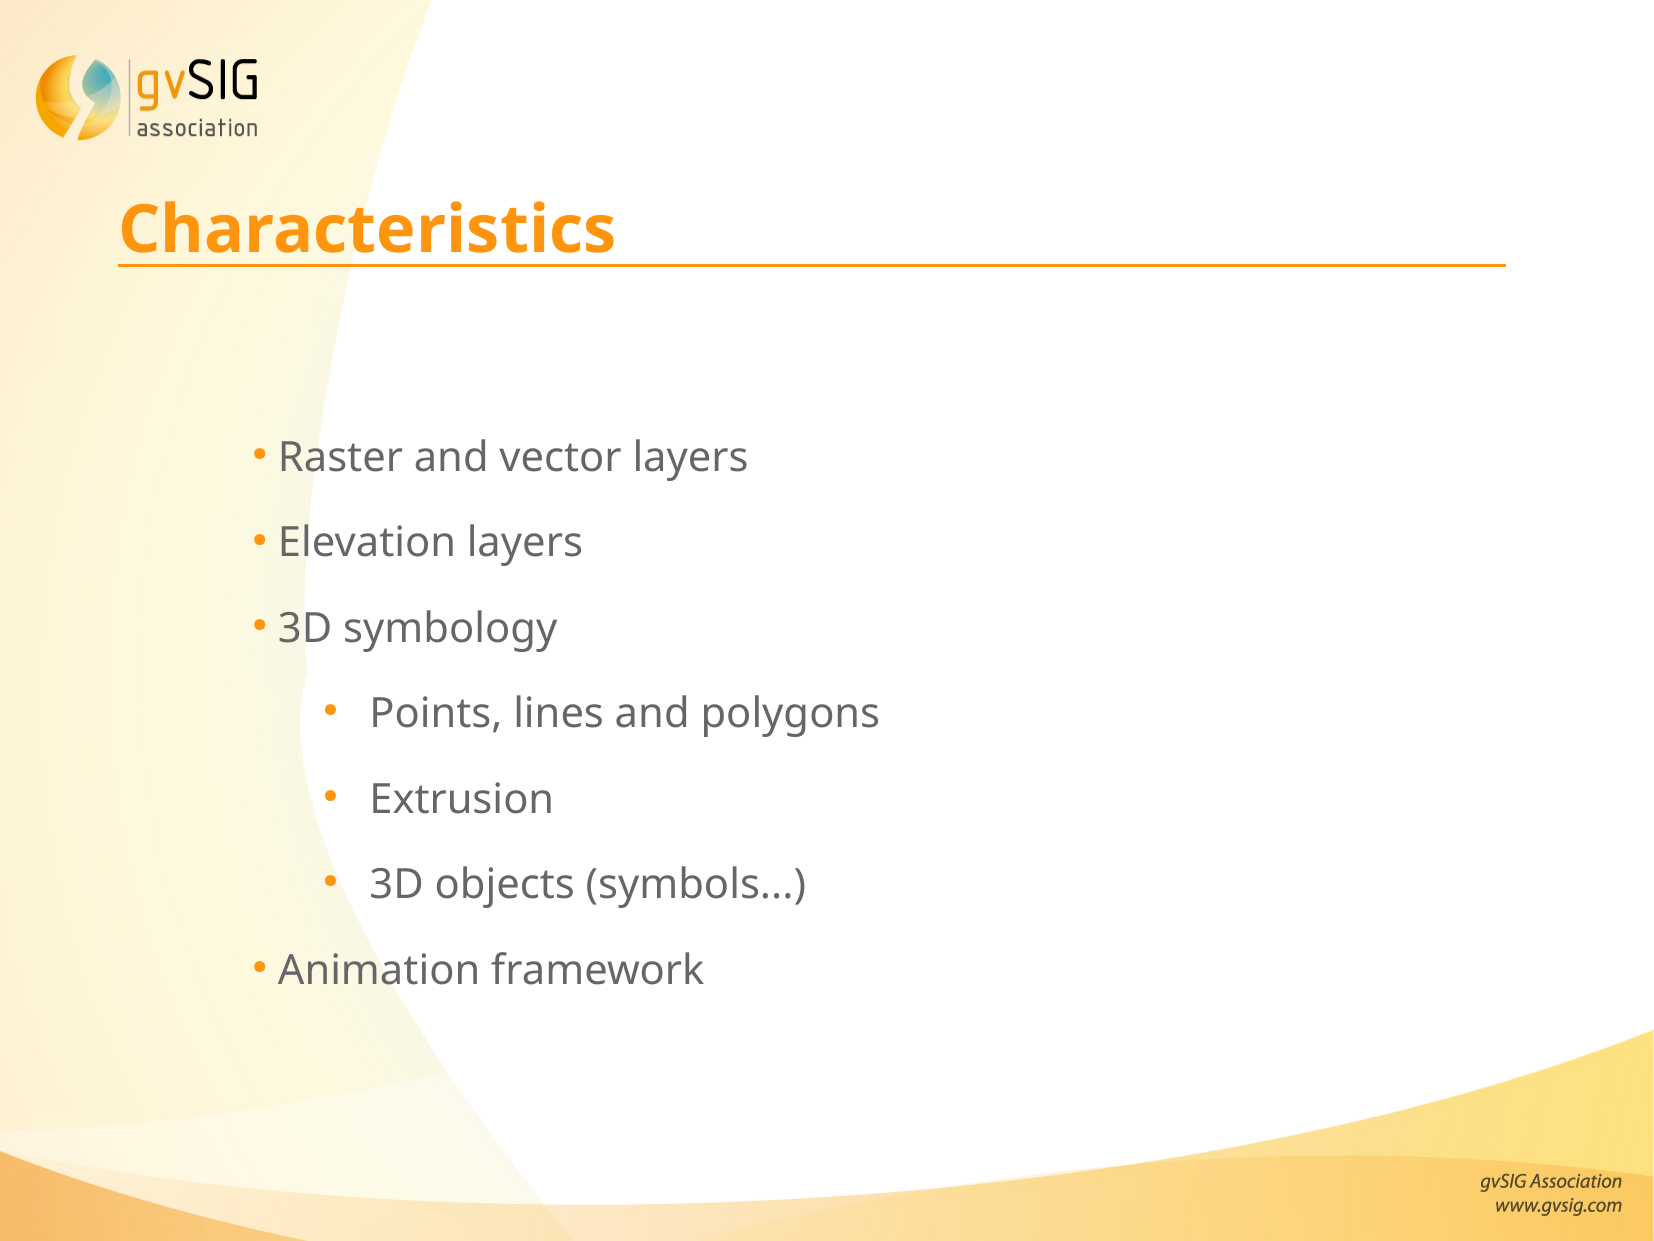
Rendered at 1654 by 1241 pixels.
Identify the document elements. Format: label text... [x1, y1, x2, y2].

text_box Raster and vector layers Elevation layers 3D symbology Points, lines and polygons Extrusion 3D objects (symbols...) Animation framework [237, 390, 1124, 891]
picture [0, 0, 1654, 1241]
title Characteristics [118, 177, 1607, 276]
